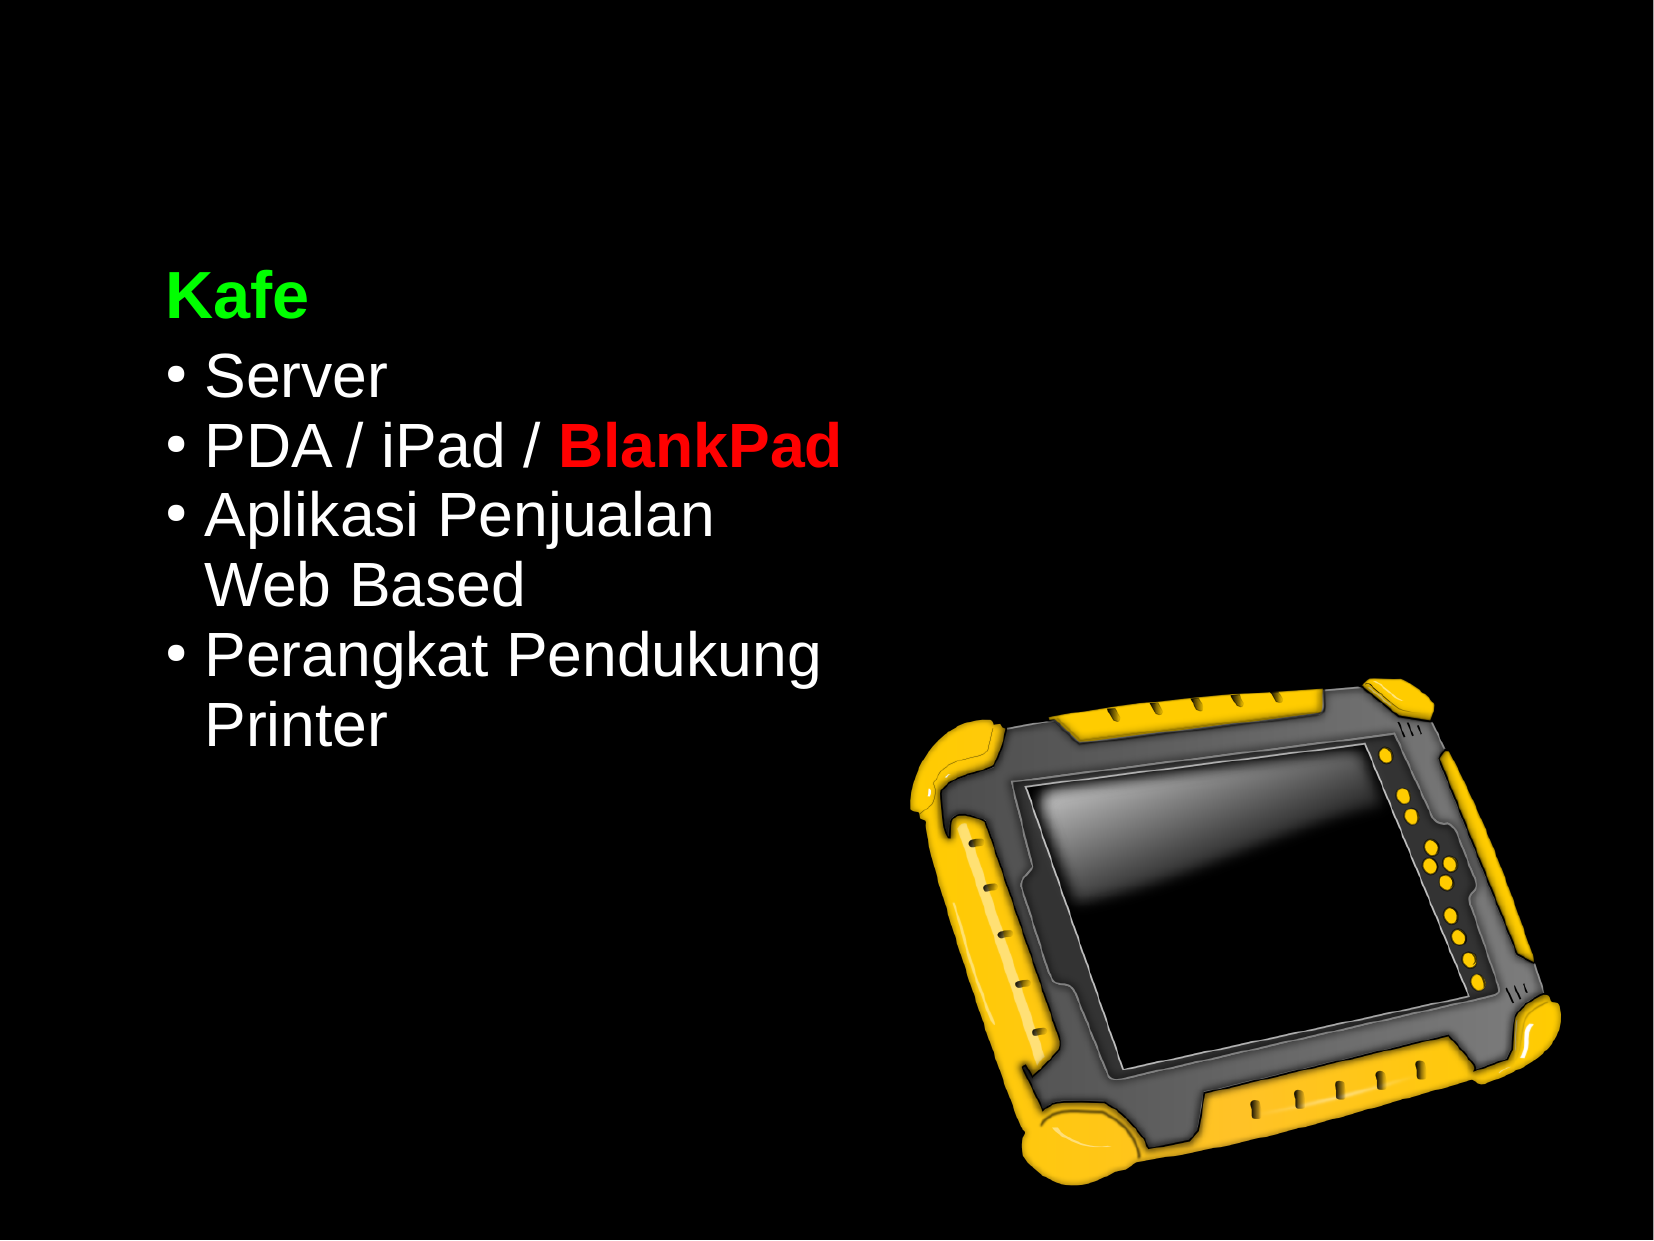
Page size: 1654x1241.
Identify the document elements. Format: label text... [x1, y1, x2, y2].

picture [862, 674, 1581, 1234]
text_box Kafe [150, 250, 325, 333]
text_box Server PDA / iPad / BlankPad Aplikasi Penjualan Web Based Perangkat Pendukung Printer [150, 333, 1538, 837]
